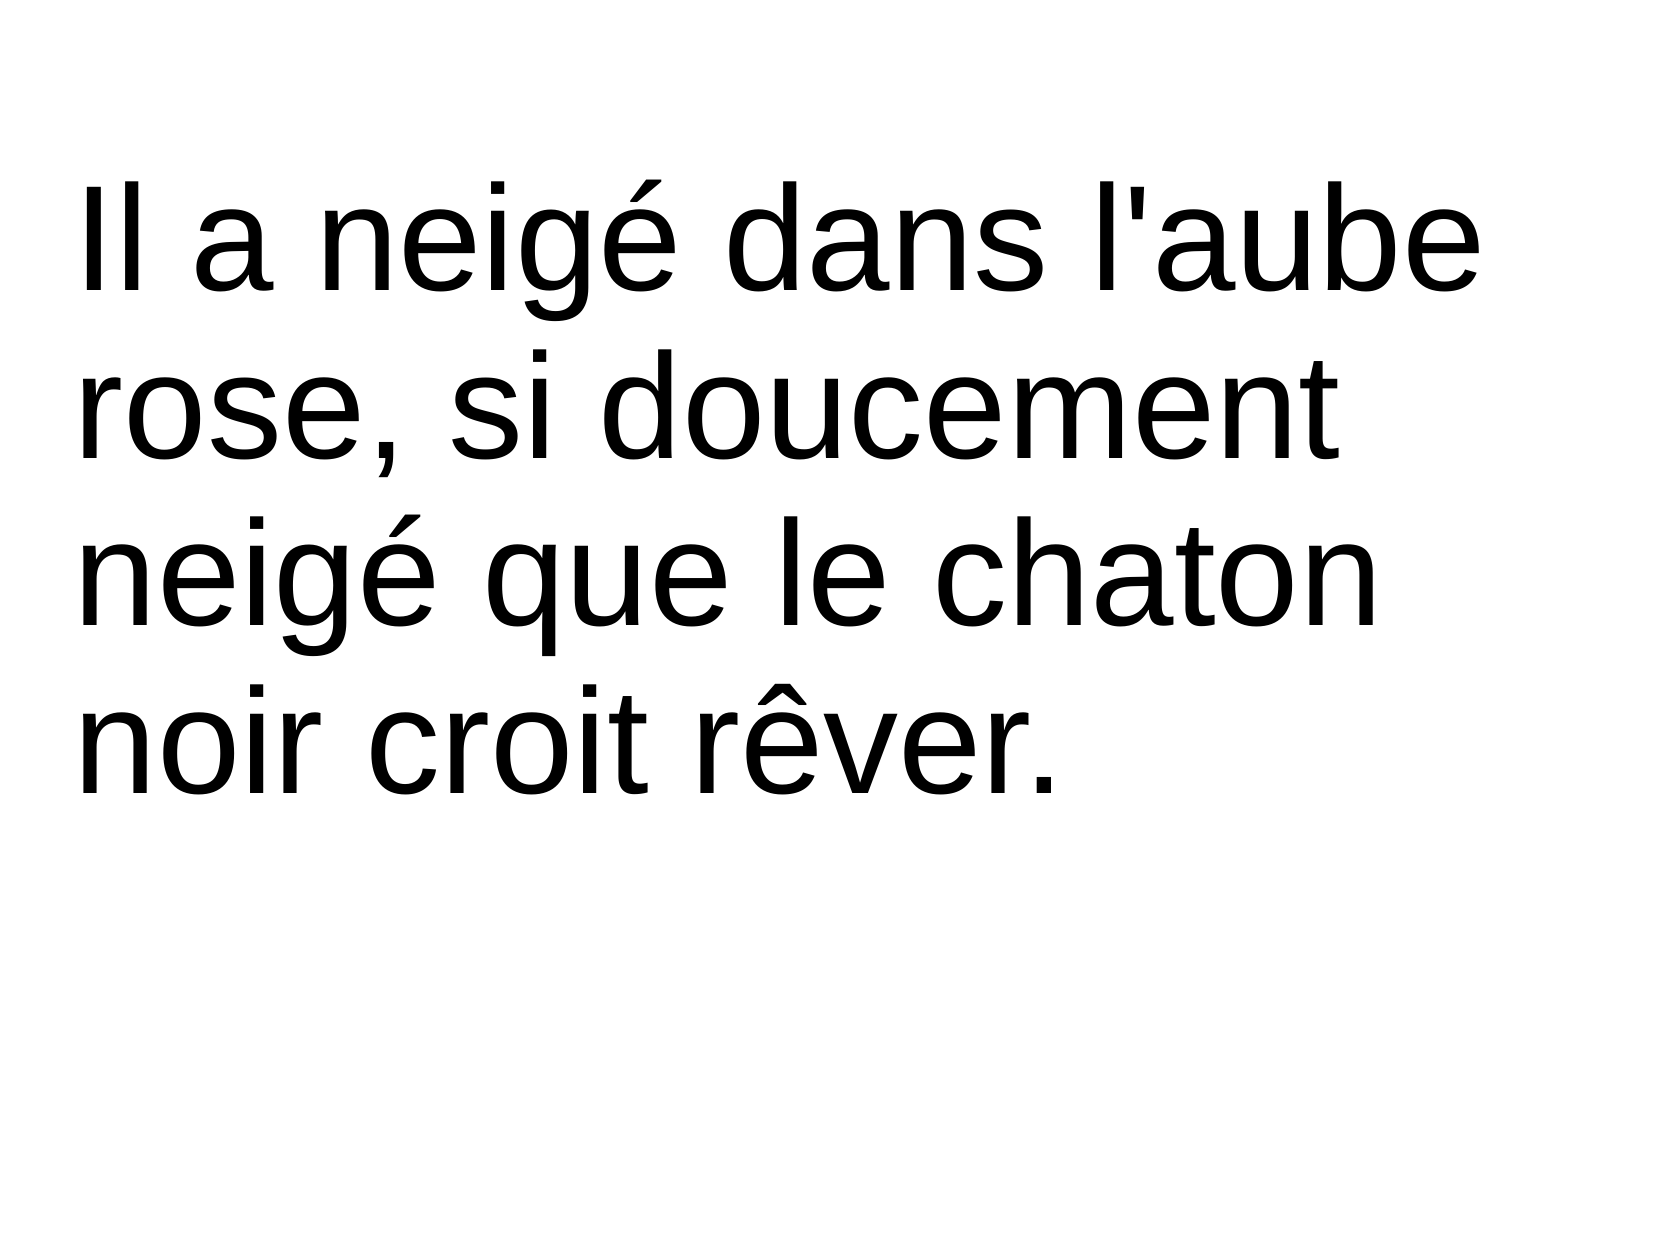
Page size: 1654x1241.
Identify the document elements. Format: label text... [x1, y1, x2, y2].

text_box Il a neigé dans l'aube rose, si doucement neigé que le chaton noir croit rêver. [59, 147, 1595, 1123]
